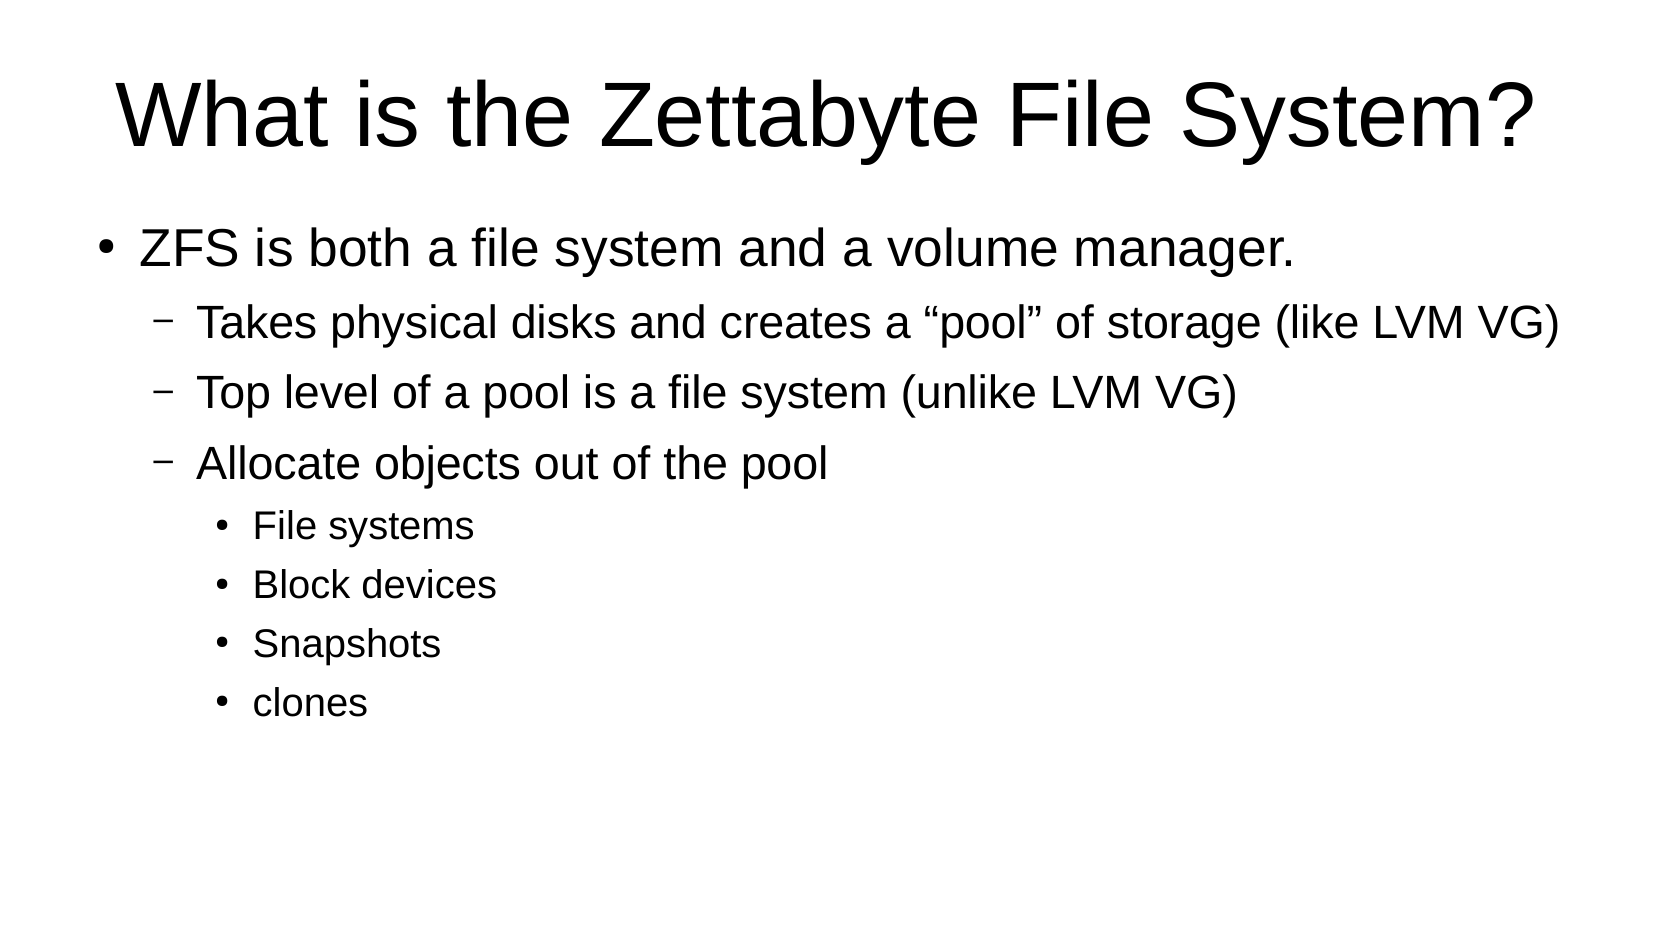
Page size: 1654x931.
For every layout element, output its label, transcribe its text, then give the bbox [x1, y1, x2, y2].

list ZFS is both a file system and a volume manager. Takes physical disks and creates a “pool” of storage (like LVM VG) Top level of a pool is a file system (unlike LVM VG) Allocate objects out of the pool File systems Block devices Snapshots clones [82, 217, 1571, 758]
title What is the Zettabyte File System? [82, 37, 1571, 193]
